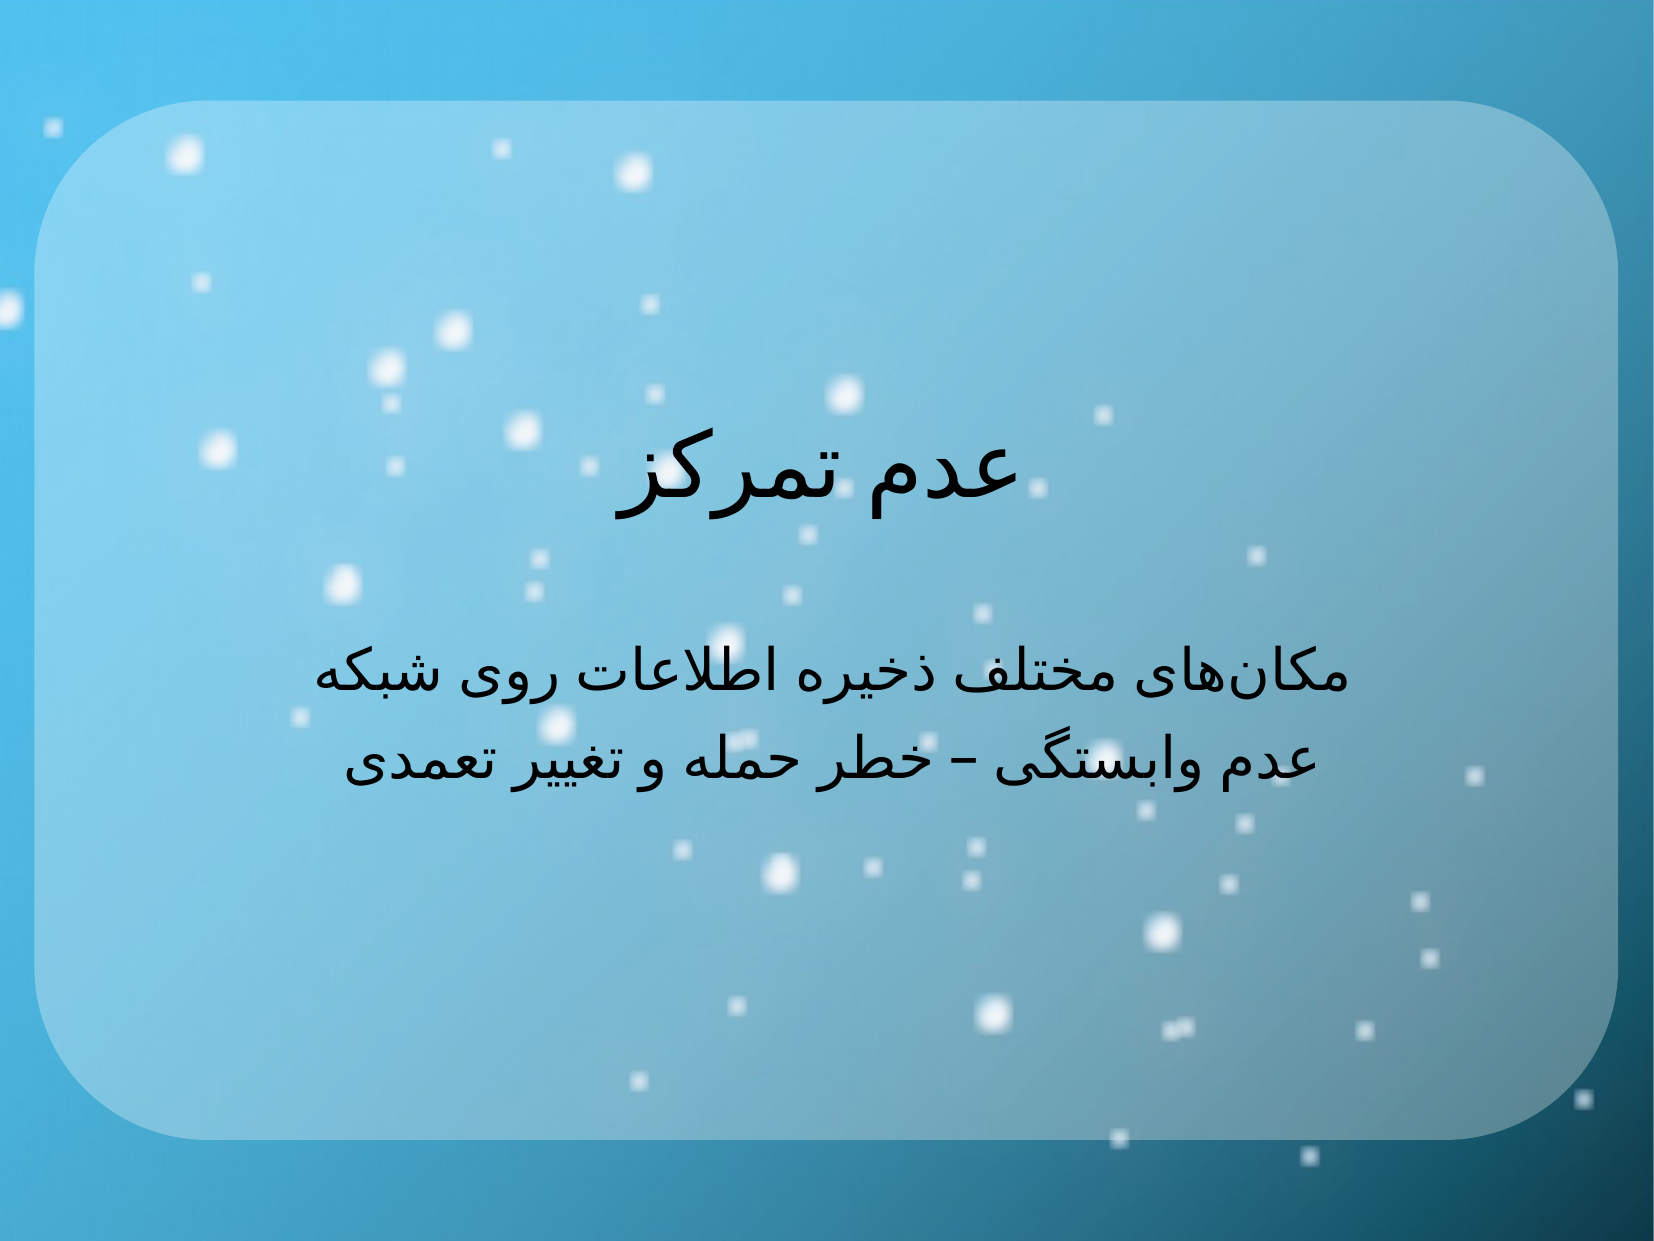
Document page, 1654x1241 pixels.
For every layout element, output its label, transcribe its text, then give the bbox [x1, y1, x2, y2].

picture [0, 0, 1654, 1241]
text_box مکان‌های مختلف ذخیره اطلاعات روی شبکه عدم وابستگی – خطر حمله و تغییر تعمدی [174, 567, 1491, 862]
title عدم تمرکز [78, 371, 1567, 579]
